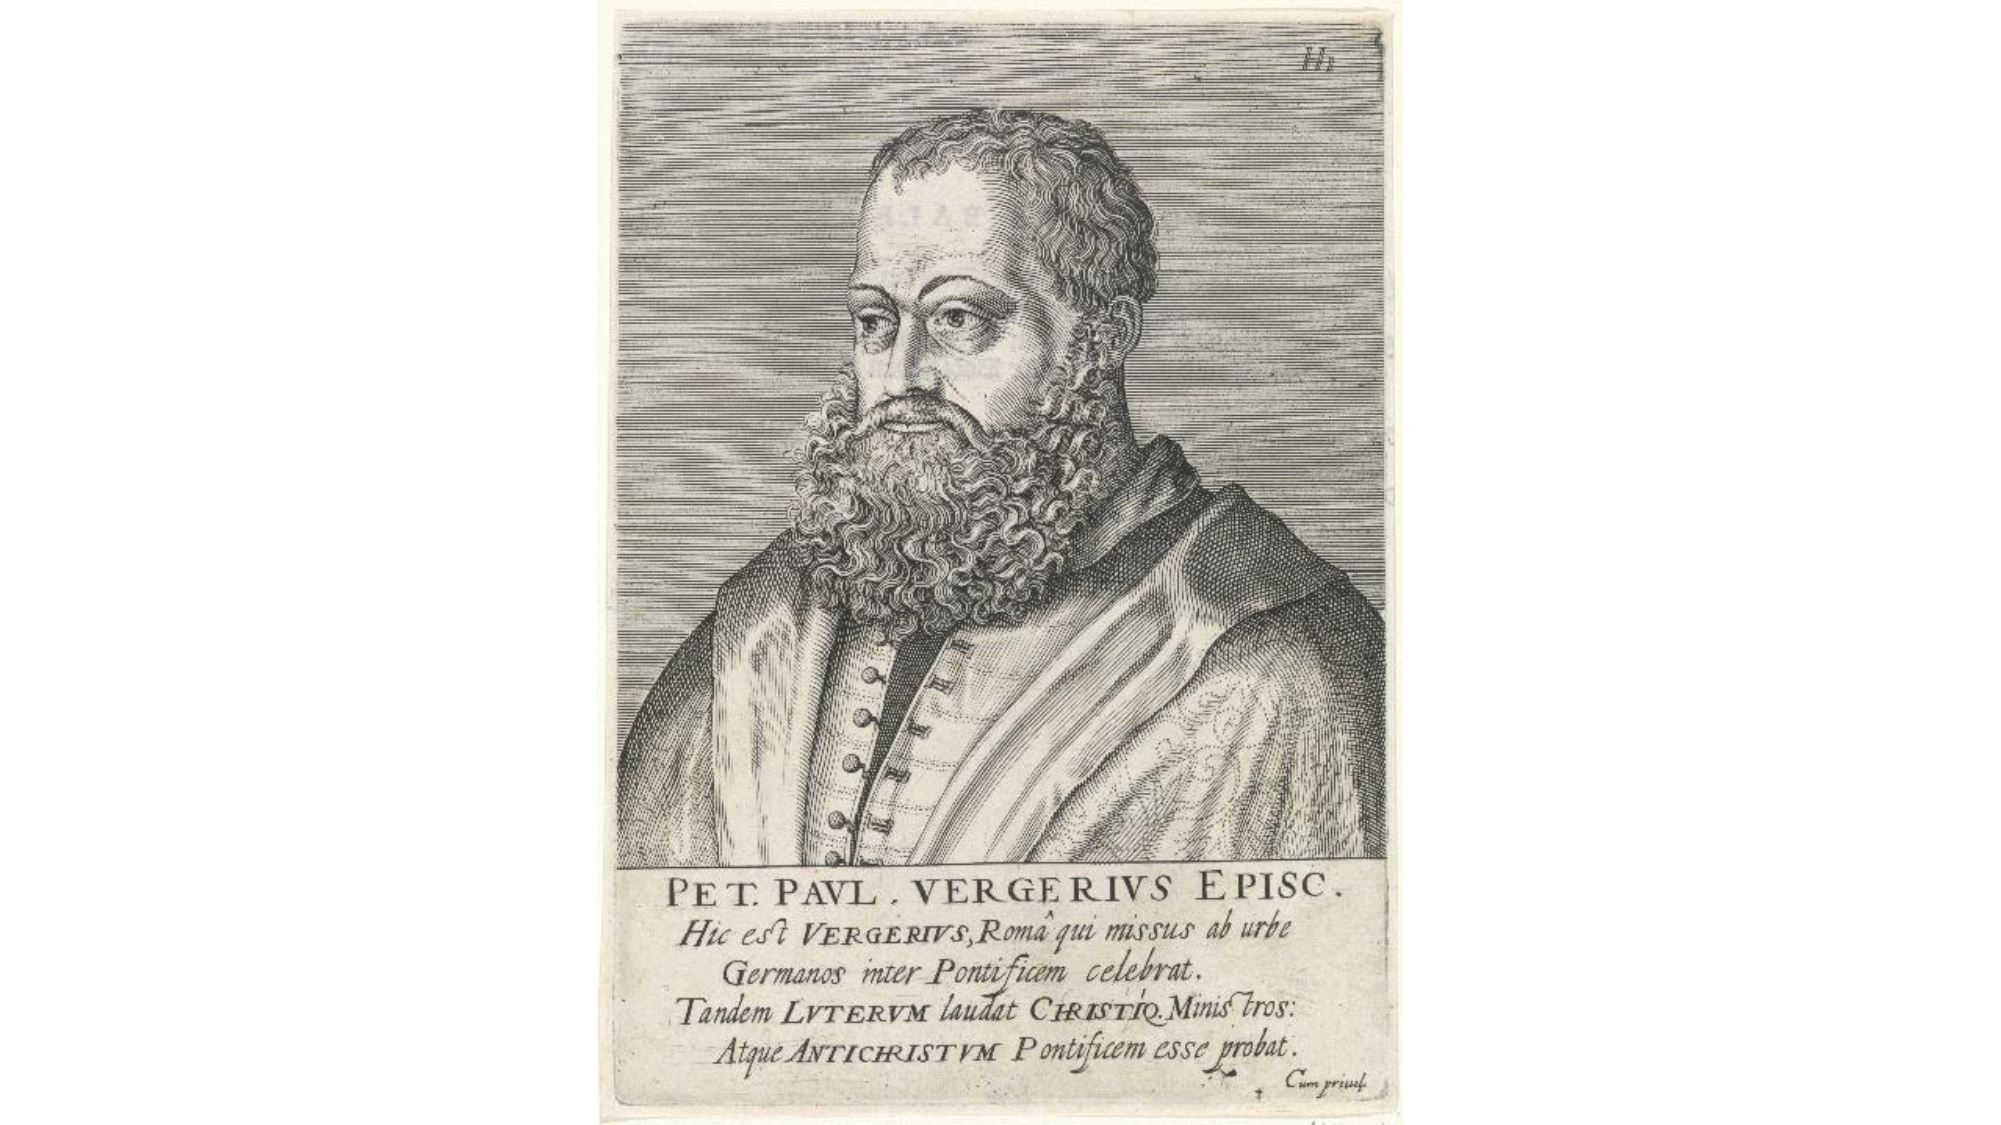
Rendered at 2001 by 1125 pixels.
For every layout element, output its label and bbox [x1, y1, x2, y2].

picture [597, 0, 1403, 1125]
